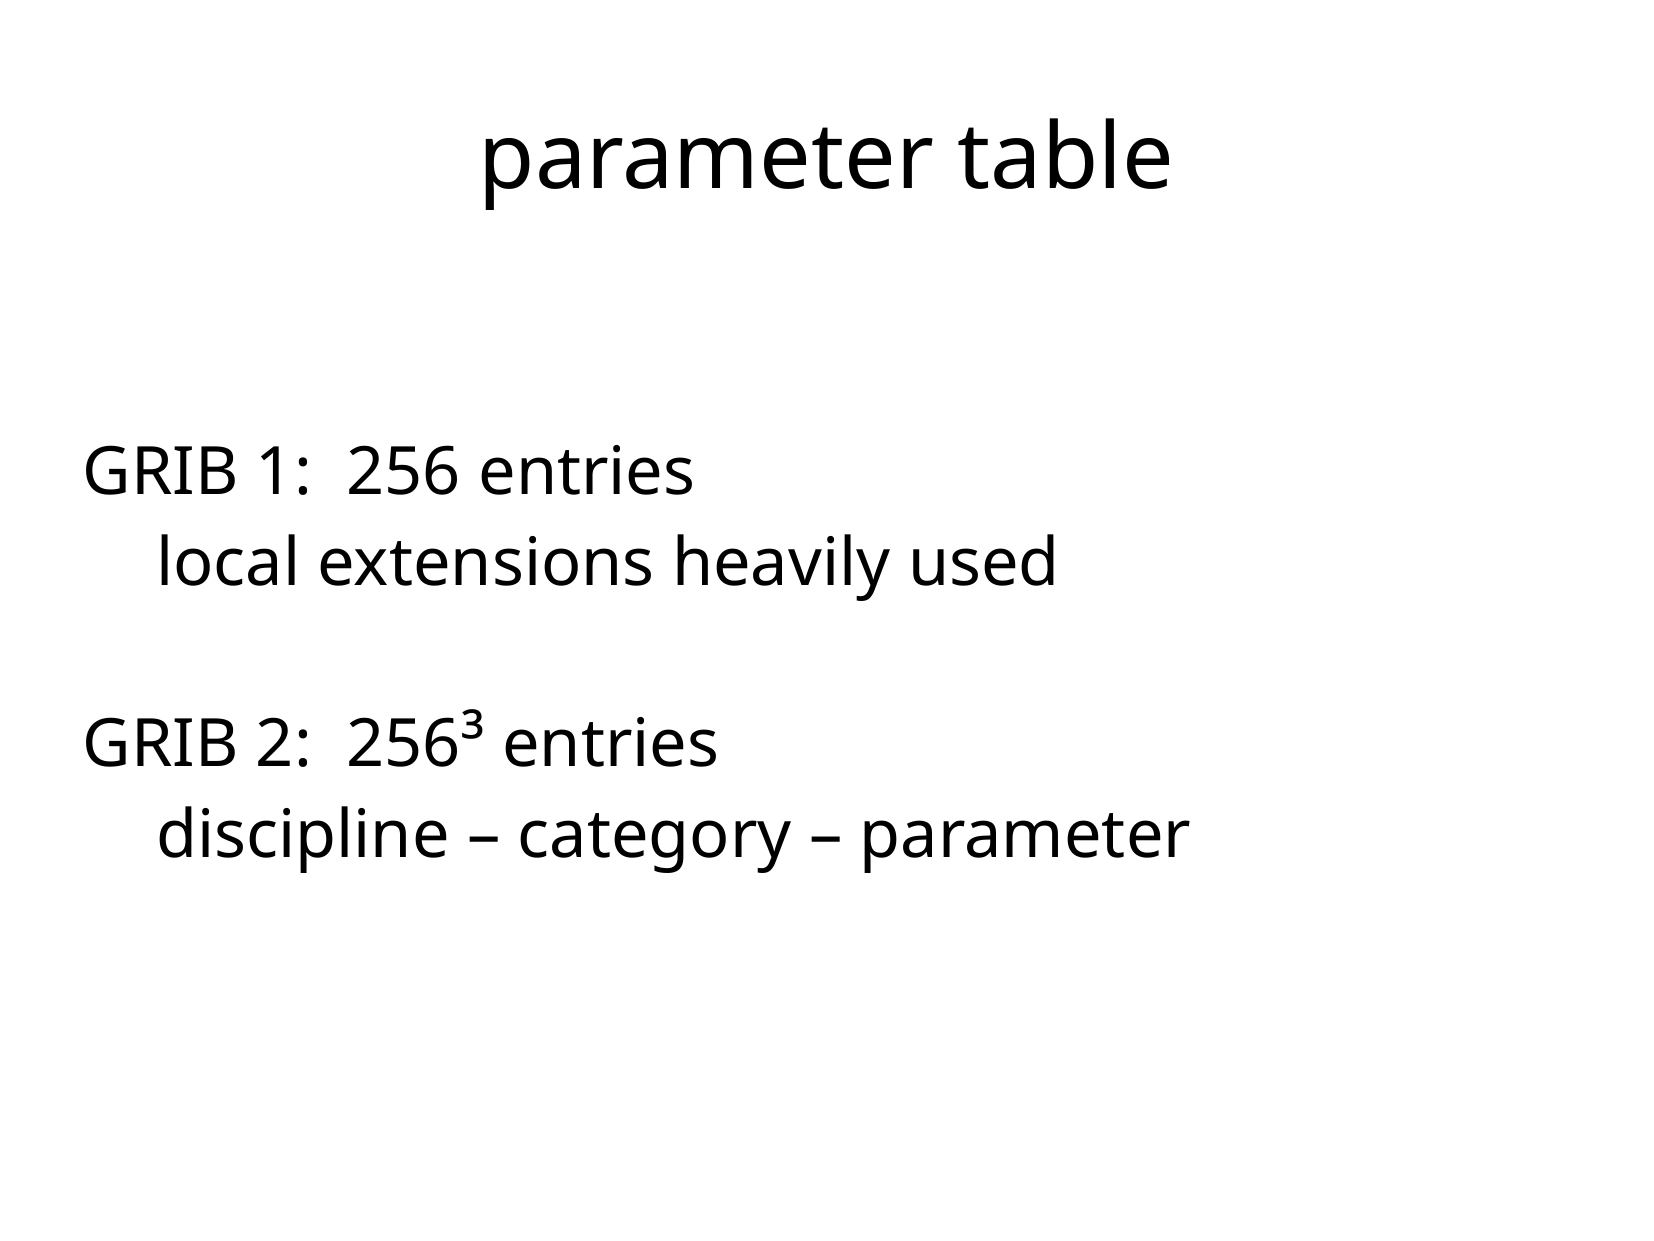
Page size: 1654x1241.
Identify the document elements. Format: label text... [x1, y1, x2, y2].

subtitle GRIB 1: 256 entries local extensions heavily used GRIB 2: 256³ entries discipline – category – parameter [82, 290, 1538, 1010]
title parameter table [82, 49, 1571, 257]
